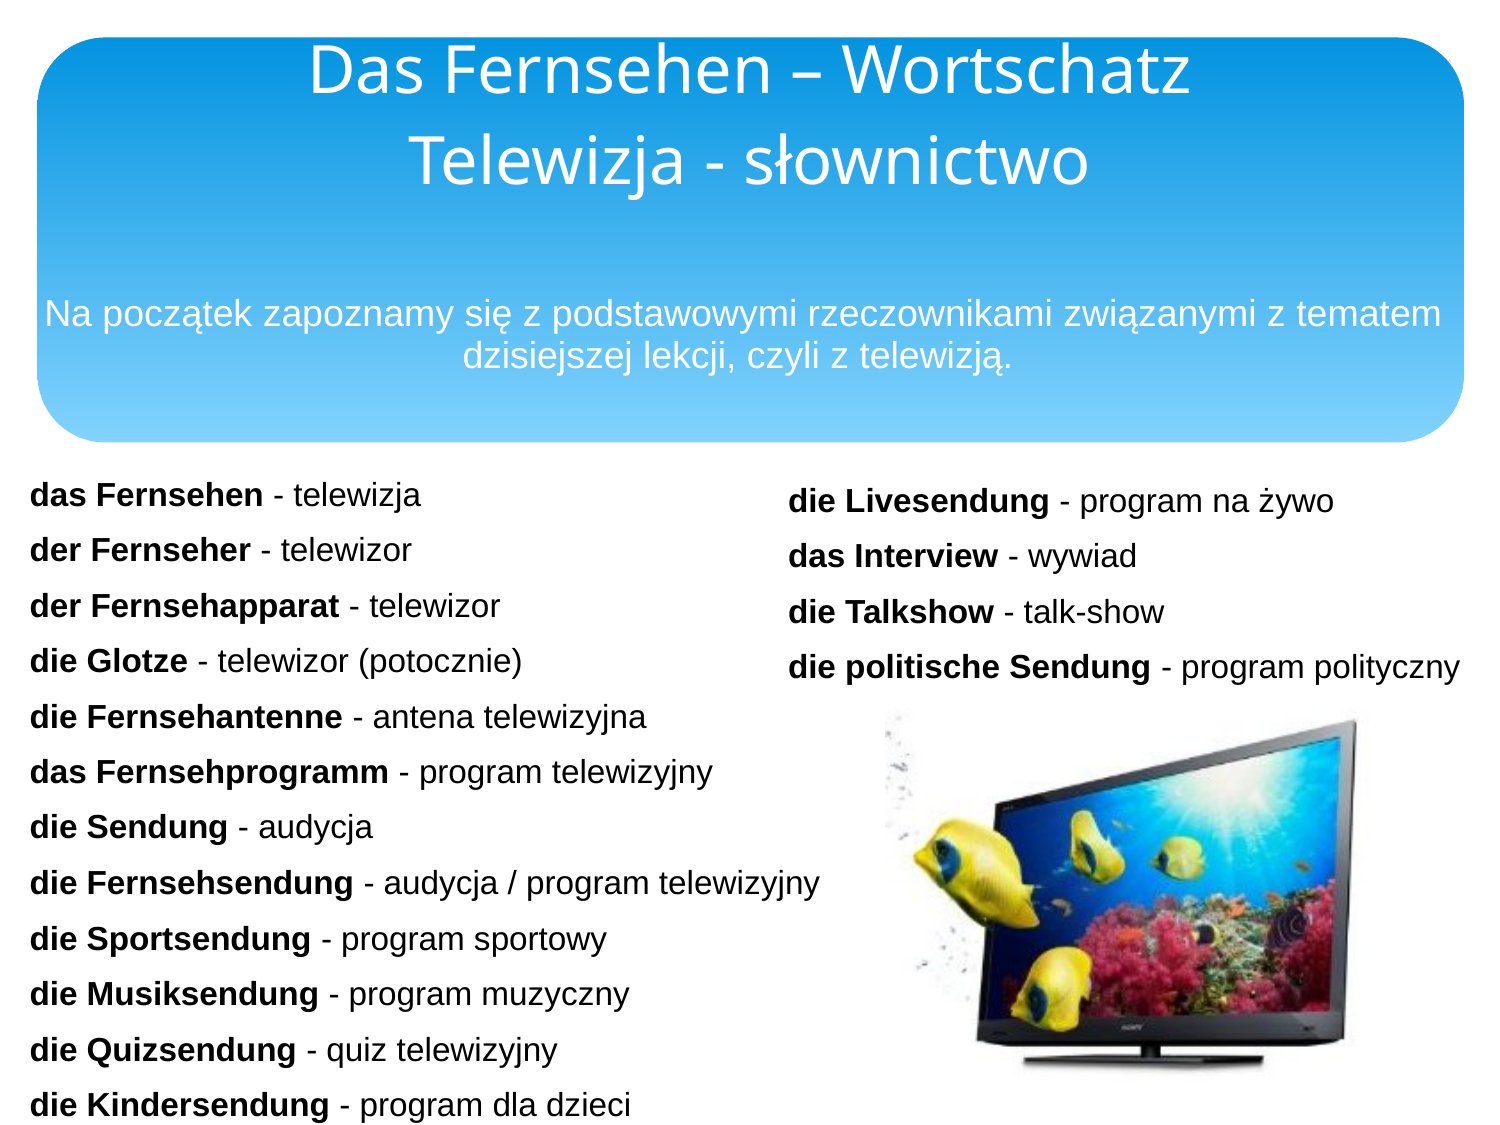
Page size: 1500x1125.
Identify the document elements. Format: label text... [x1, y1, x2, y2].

picture [885, 708, 1380, 1093]
text_box Na początek zapoznamy się z podstawowymi rzeczownikami związanymi z tematem dzisiejszej lekcji, czyli z telewizją. [29, 284, 1453, 426]
title Das Fernsehen – Wortschatz Telewizja - słownictwo [75, 36, 1425, 281]
text_box die Livesendung - program na żywo das Interview - wywiad die Talkshow - talk-show die politische Sendung - program polityczny [773, 456, 1475, 682]
subtitle das Fernsehen - telewizja der Fernseher - telewizor der Fernsehapparat - telewizor die Glotze - telewizor (potocznie) die Fernsehantenne - antena telewizyjna das Fernsehprogramm - program telewizyjny die Sendung - audycja die Fernsehsendung - audycja / program telewizyjny die Sportsendung - program sportowy die Musiksendung - program muzyczny die Quizsendung - quiz telewizyjny die Kindersendung - program dla dzieci [29, 455, 1363, 1125]
